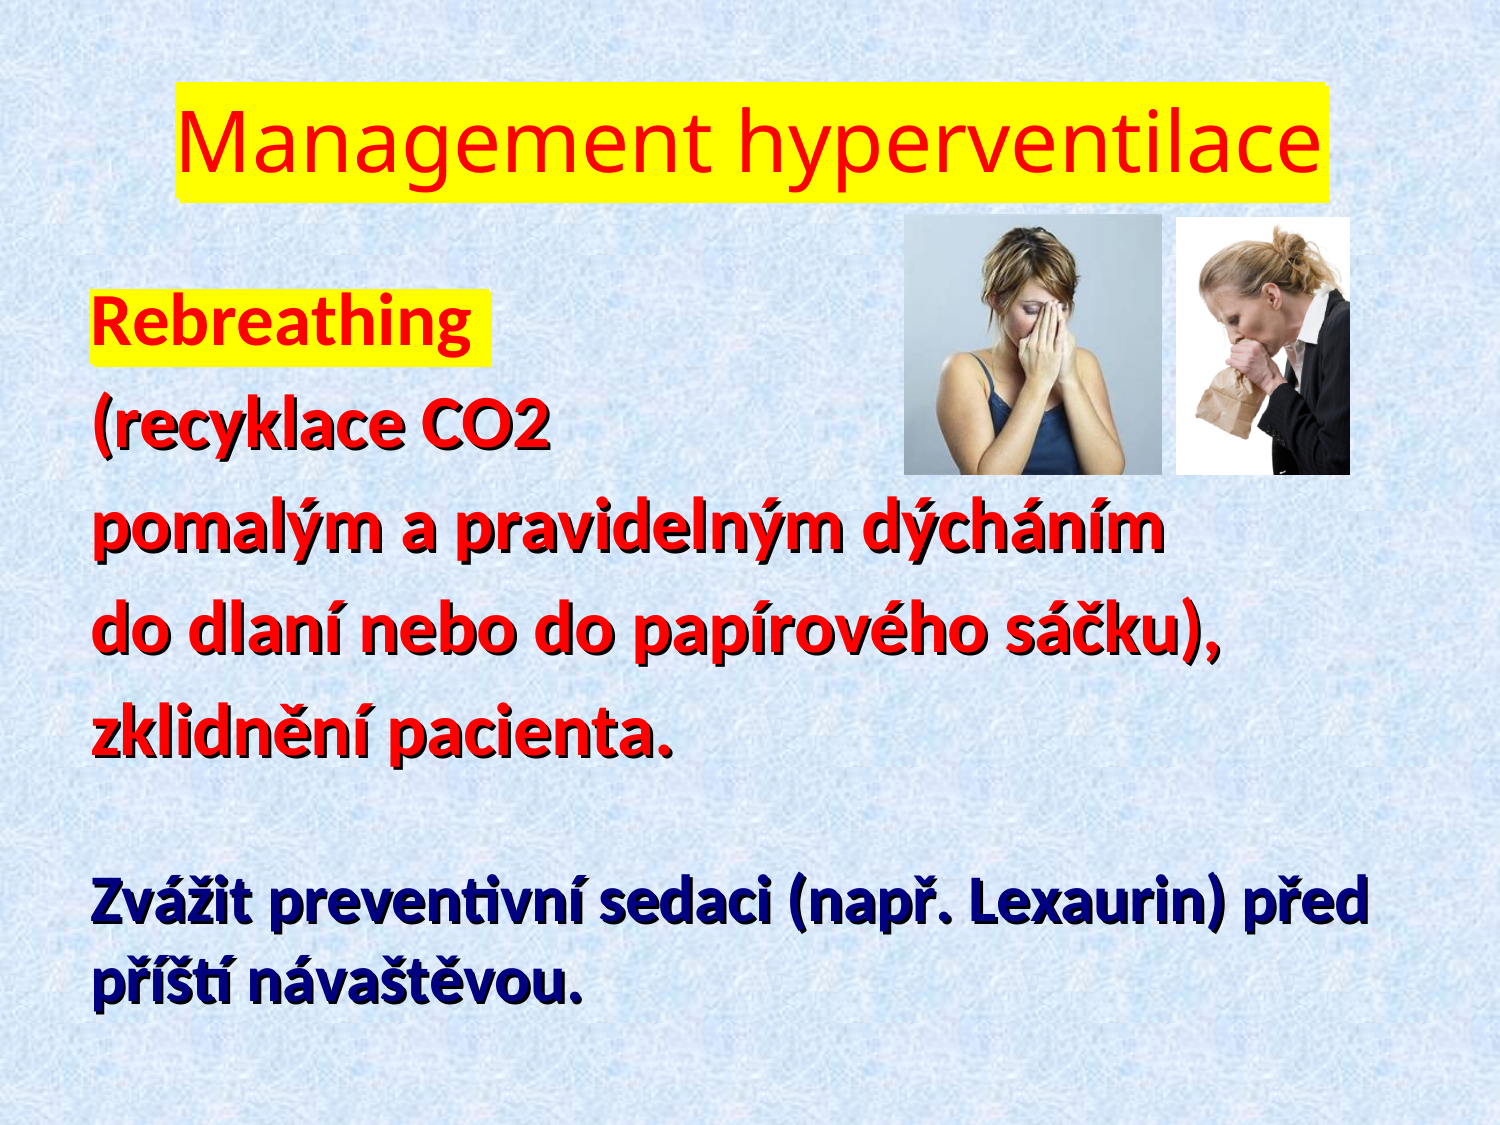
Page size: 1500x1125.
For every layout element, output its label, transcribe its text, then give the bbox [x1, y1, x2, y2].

list Rebreathing (recyklace CO2 pomalým a pravidelným dýcháním do dlaní nebo do papírového sáčku), zklidnění pacienta. Zvážit preventivní sedaci (např. Lexaurin) před příští návaštěvou. [75, 262, 1426, 1030]
title Management hyperventilace [75, 79, 1426, 199]
picture [1176, 217, 1350, 475]
picture [904, 214, 1162, 475]
